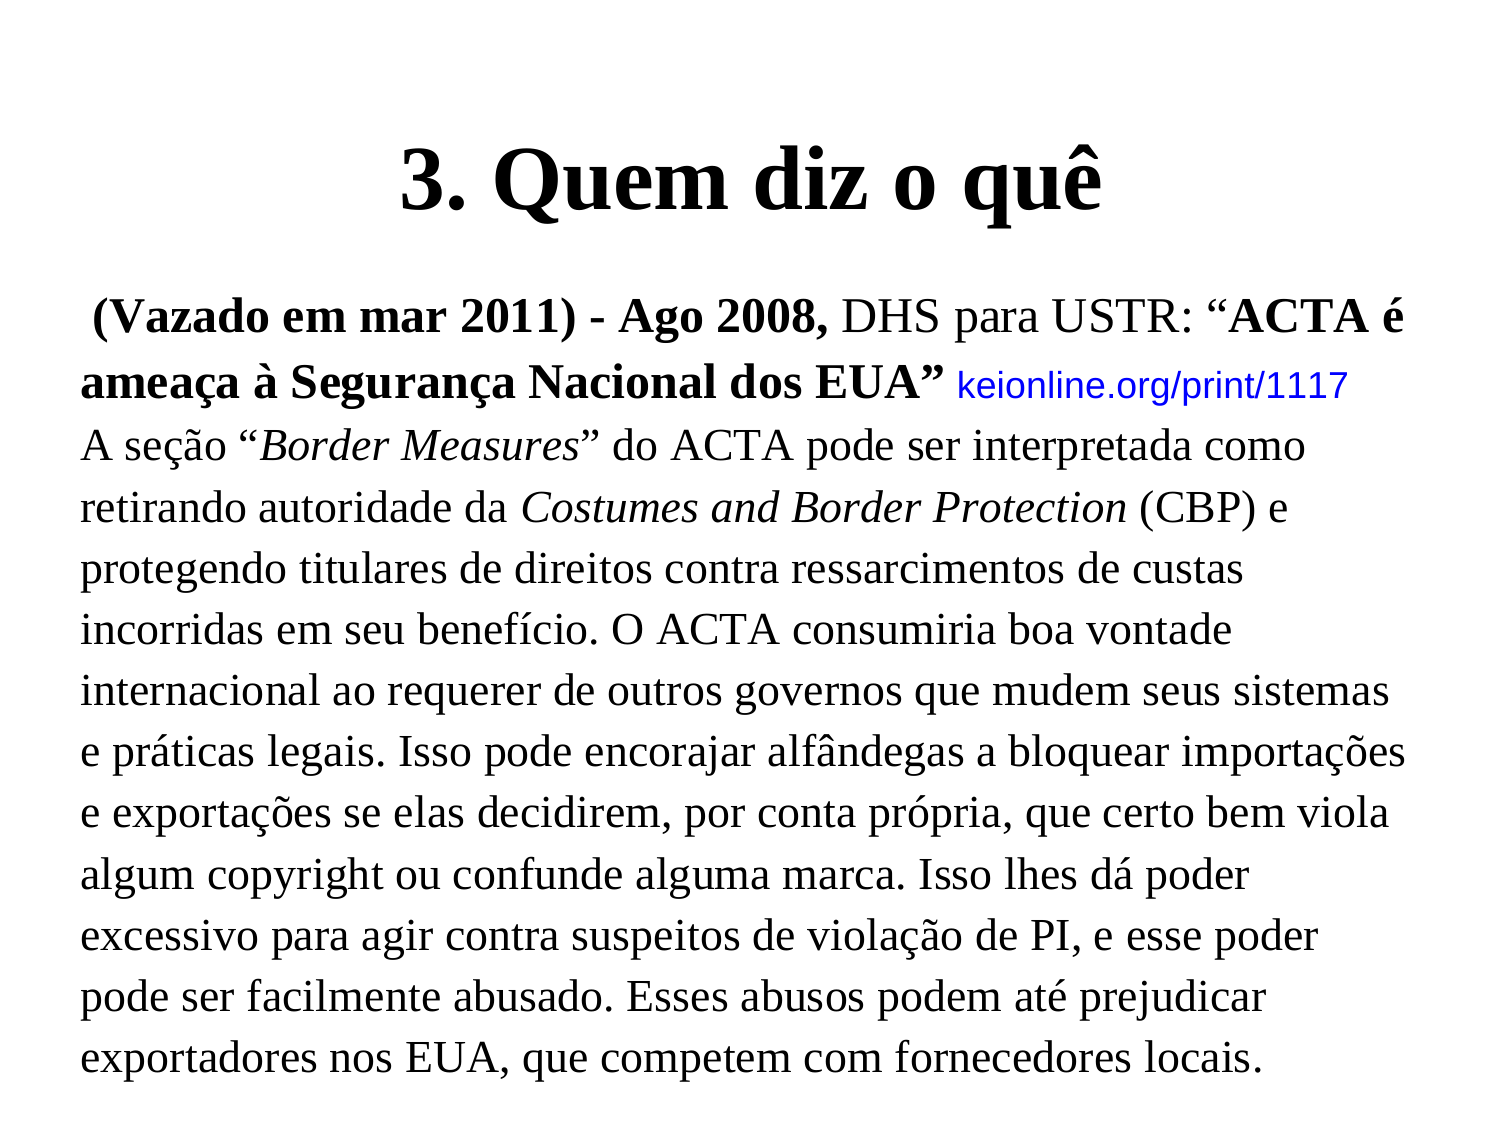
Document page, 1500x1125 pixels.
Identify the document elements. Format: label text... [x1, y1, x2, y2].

text_box (Vazado em mar 2011) - Ago 2008, DHS para USTR: “ACTA é ameaça à Segurança Nacional dos EUA” keionline.org/print/1117 A seção “Border Measures” do ACTA pode ser interpretada como retirando autoridade da Costumes and Border Protection (CBP) e protegendo titulares de direitos contra ressarcimentos de custas incorridas em seu benefício. O ACTA consumiria boa vontade internacional ao requerer de outros governos que mudem seus sistemas e práticas legais. Isso pode encorajar alfândegas a bloquear importações e exportações se elas decidirem, por conta própria, que certo bem viola algum copyright ou confunde alguma marca. Isso lhes dá poder excessivo para agir contra suspeitos de violação de PI, e esse poder pode ser facilmente abusado. Esses abusos podem até prejudicar exportadores nos EUA, que competem com fornecedores locais. [65, 268, 1430, 1091]
title 3. Quem diz o quê [87, 52, 1416, 268]
